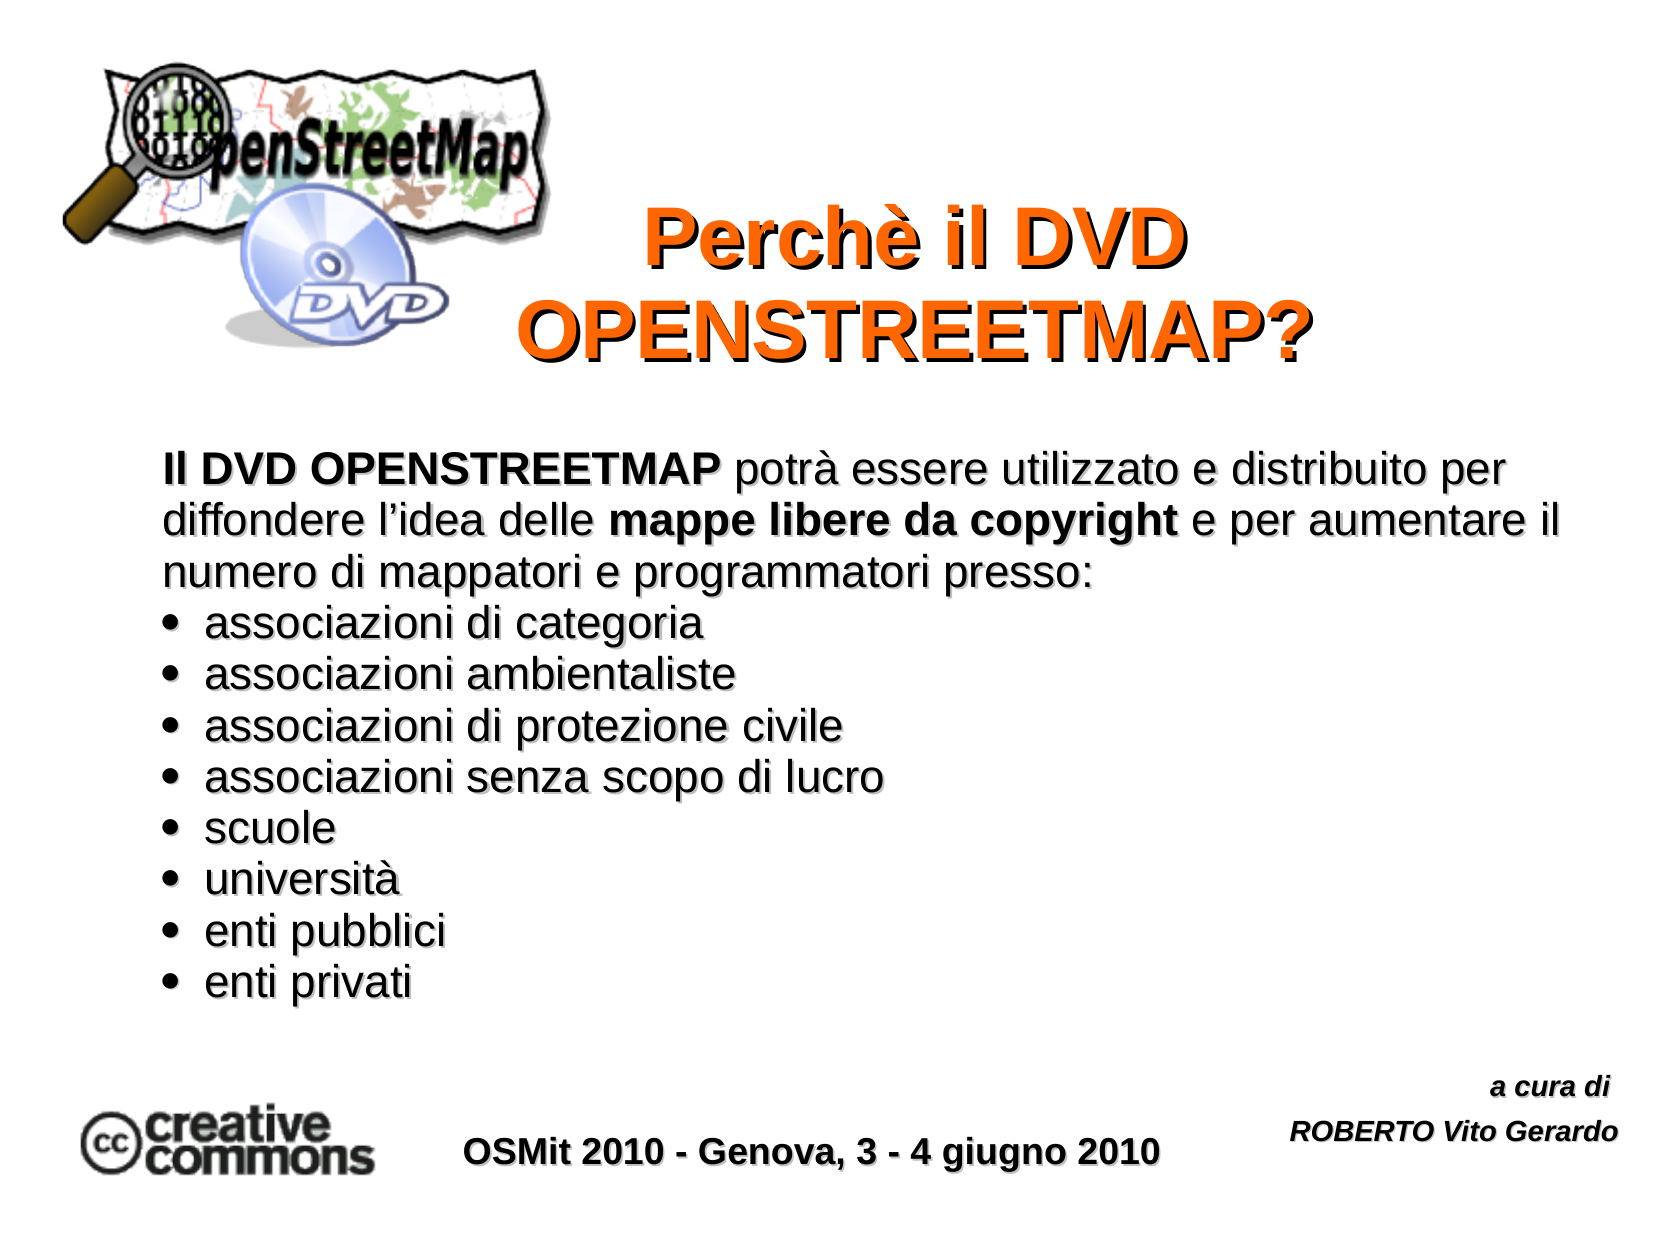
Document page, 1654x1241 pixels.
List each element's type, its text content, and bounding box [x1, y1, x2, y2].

text_box Il DVD OPENSTREETMAP potrà essere utilizzato e distribuito per diffondere l’idea delle mappe libere da copyright e per aumentare il numero di mappatori e programmatori presso: · associazioni di categoria · associazioni ambientaliste · associazioni di protezione civile · associazioni senza scopo di lucro · scuole · università · enti pubblici · enti privati [147, 398, 1625, 1092]
text_box Perchè il DVD OPENSTREETMAP? [265, 183, 1565, 384]
picture [79, 1099, 384, 1182]
picture [59, 58, 591, 355]
text_box a cura di ROBERTO Vito Gerardo [1122, 1062, 1634, 1184]
text_box OSMit 2010 - Genova, 3 - 4 giugno 2010 [354, 1123, 1122, 1182]
